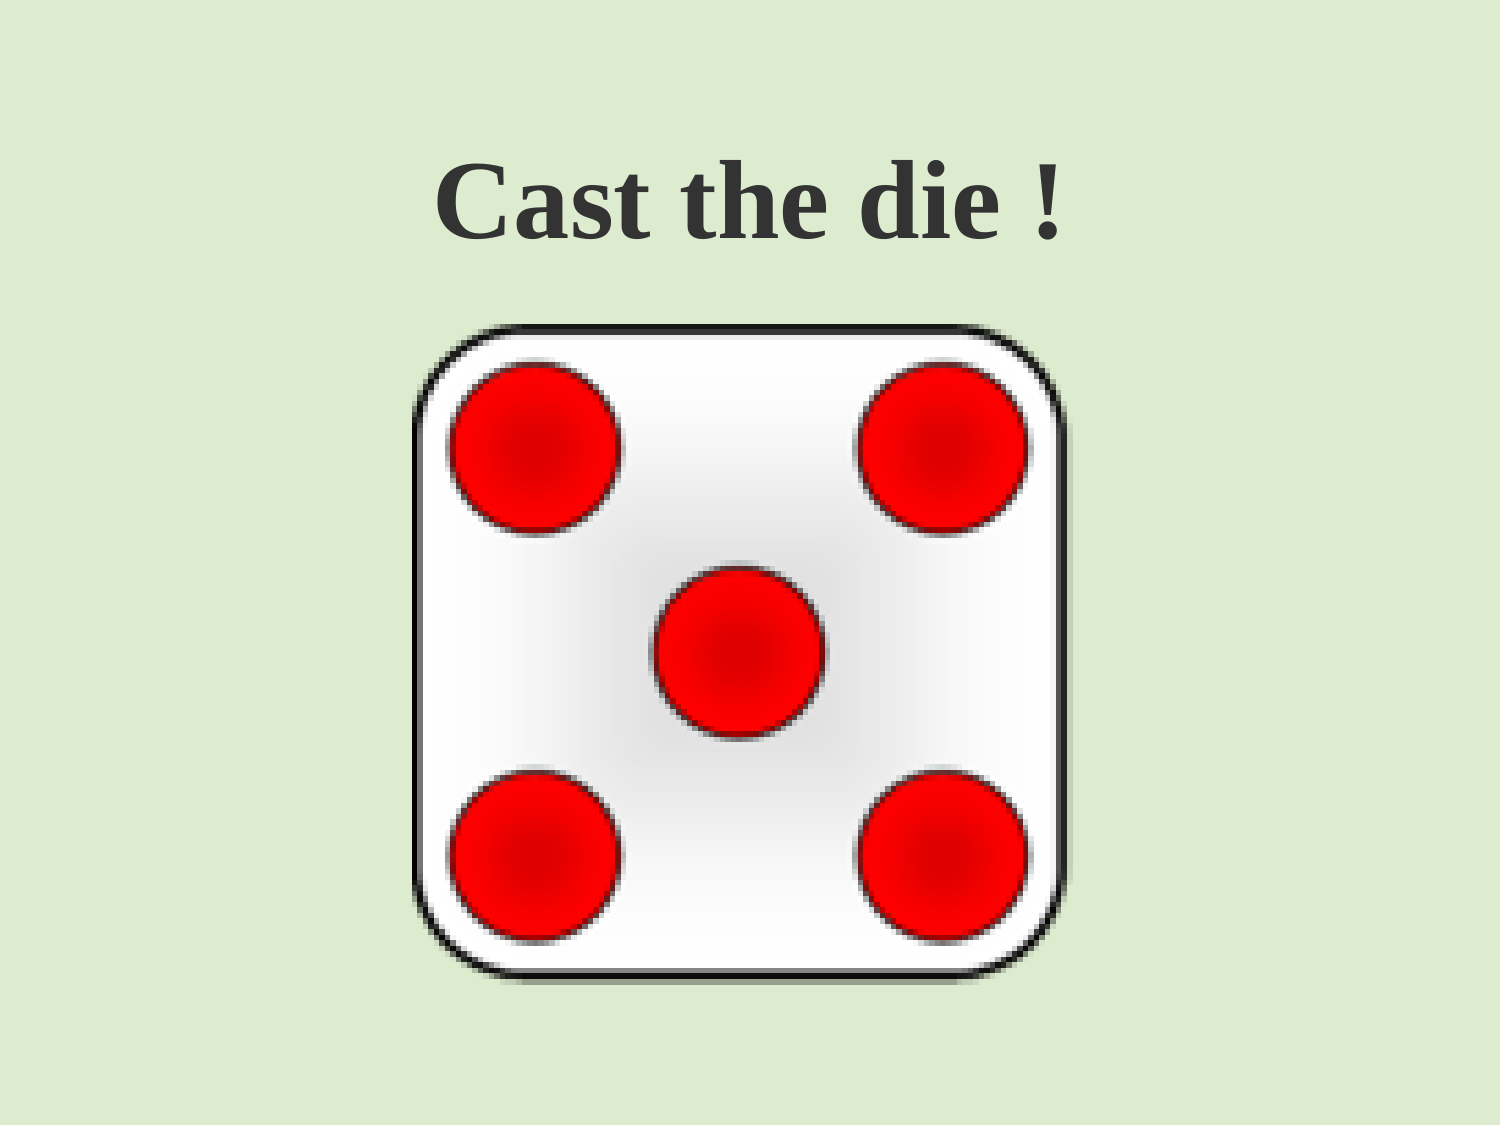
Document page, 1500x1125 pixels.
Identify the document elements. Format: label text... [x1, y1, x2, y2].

picture [412, 324, 1073, 985]
title Cast the die ! [112, 99, 1388, 288]
